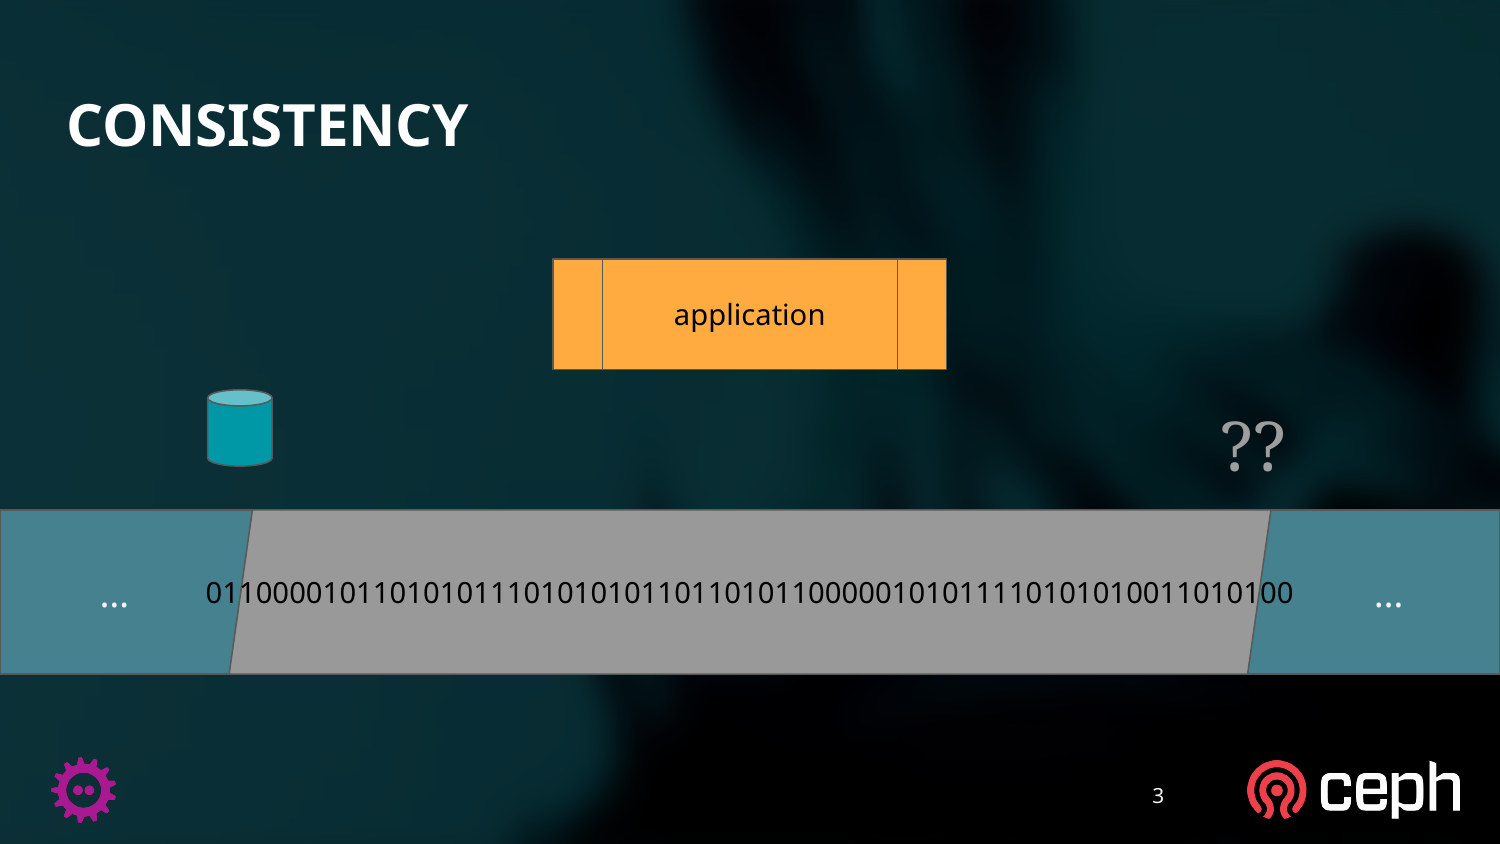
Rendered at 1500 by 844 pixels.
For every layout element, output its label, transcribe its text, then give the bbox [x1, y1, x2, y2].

text_box [207, 399, 273, 467]
picture [0, 674, 1500, 844]
text_box [0, 509, 1500, 675]
slide_number <number> [1089, 764, 1179, 829]
title CONSISTENCY [51, 72, 1449, 167]
text_box snap3 [207, 389, 273, 406]
text_box application [553, 259, 947, 369]
text_box … [36, 562, 162, 622]
text_box … [1338, 562, 1467, 622]
text_box 01100001011010101110101010110110101100000101011110101010011010100 [162, 559, 1338, 625]
text_box ⁇ [1007, 371, 1500, 501]
picture [0, 0, 1500, 510]
